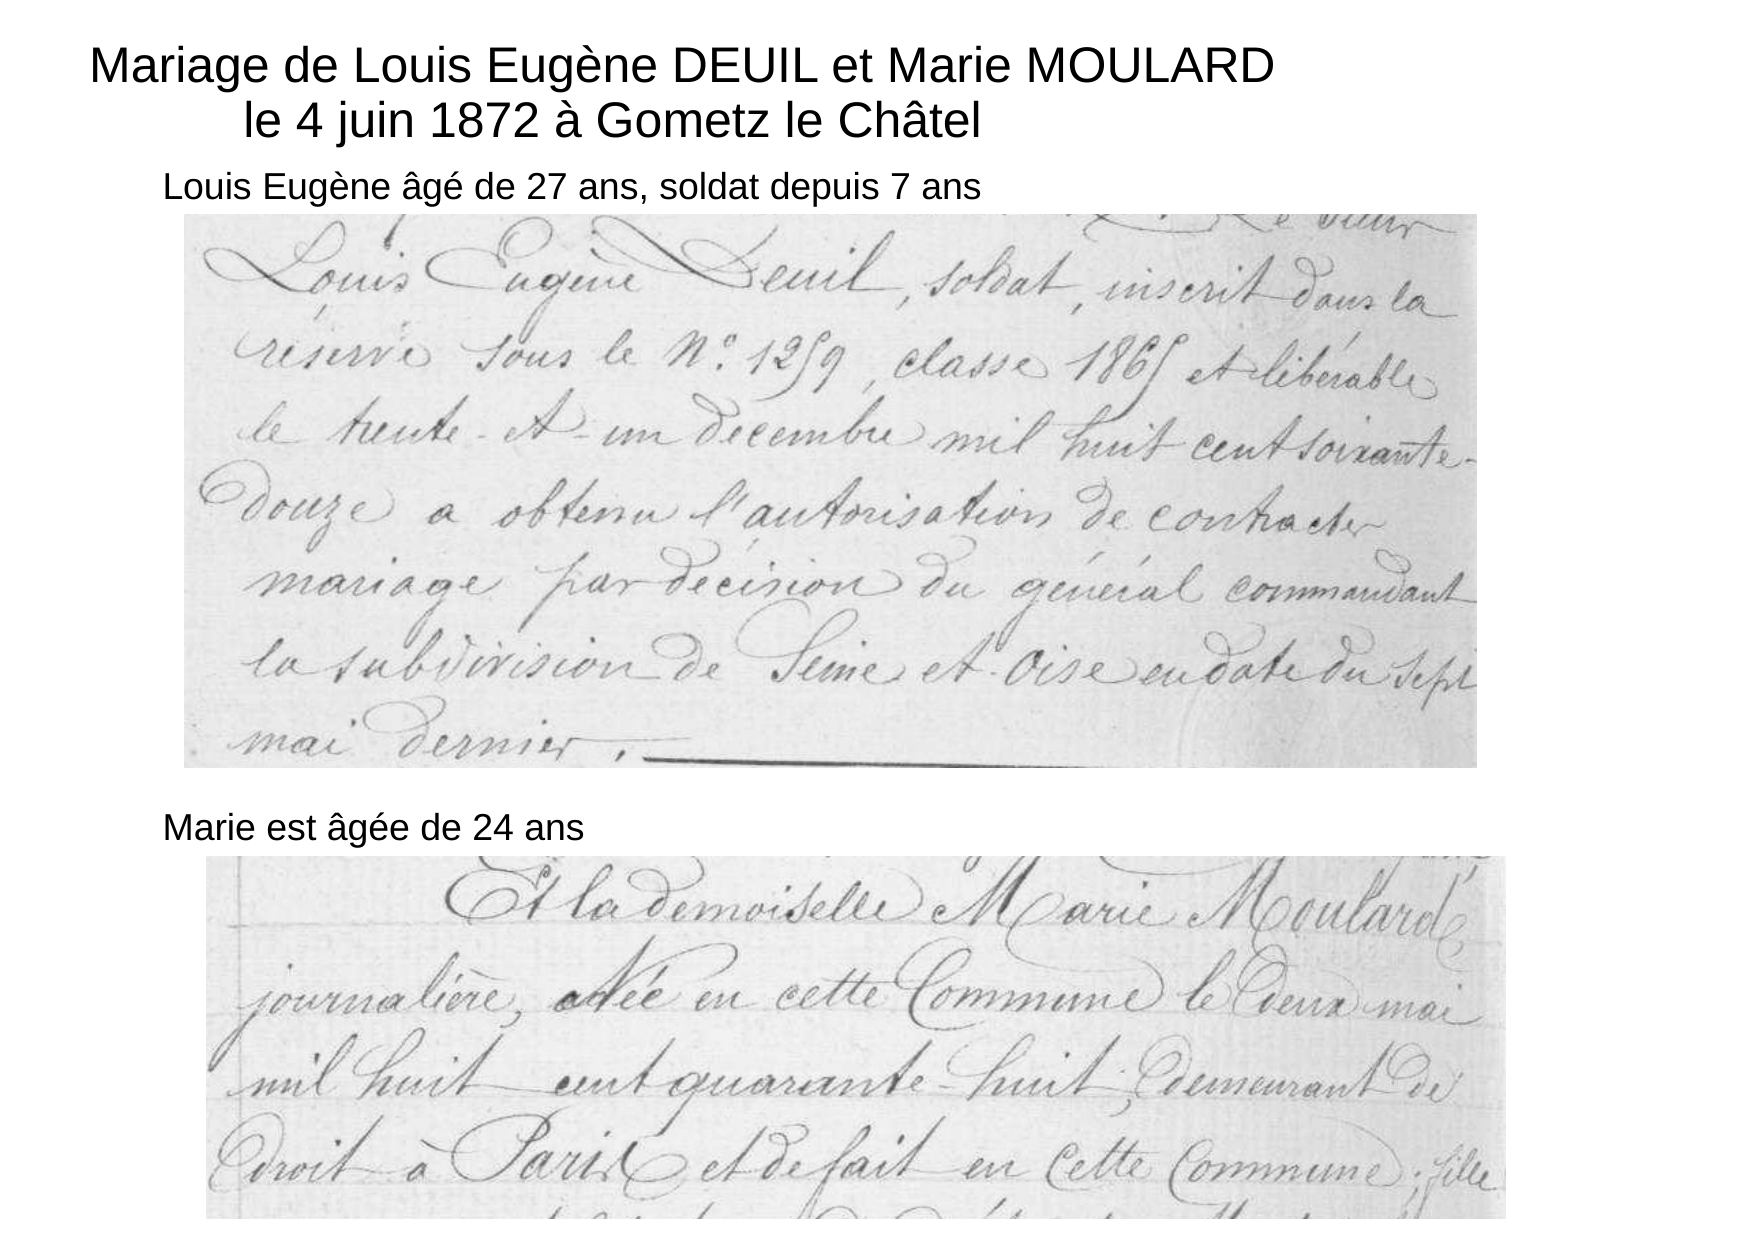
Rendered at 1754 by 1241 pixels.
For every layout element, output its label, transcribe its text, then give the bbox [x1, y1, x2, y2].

text_box Mariage de Louis Eugène DEUIL et Marie MOULARD le 4 juin 1872 à Gometz le Châtel [74, 29, 1292, 156]
picture [184, 214, 1477, 768]
text_box Marie est âgée de 24 ans [147, 799, 600, 857]
picture [206, 856, 1506, 1219]
text_box Louis Eugène âgé de 27 ans, soldat depuis 7 ans [147, 157, 1027, 215]
